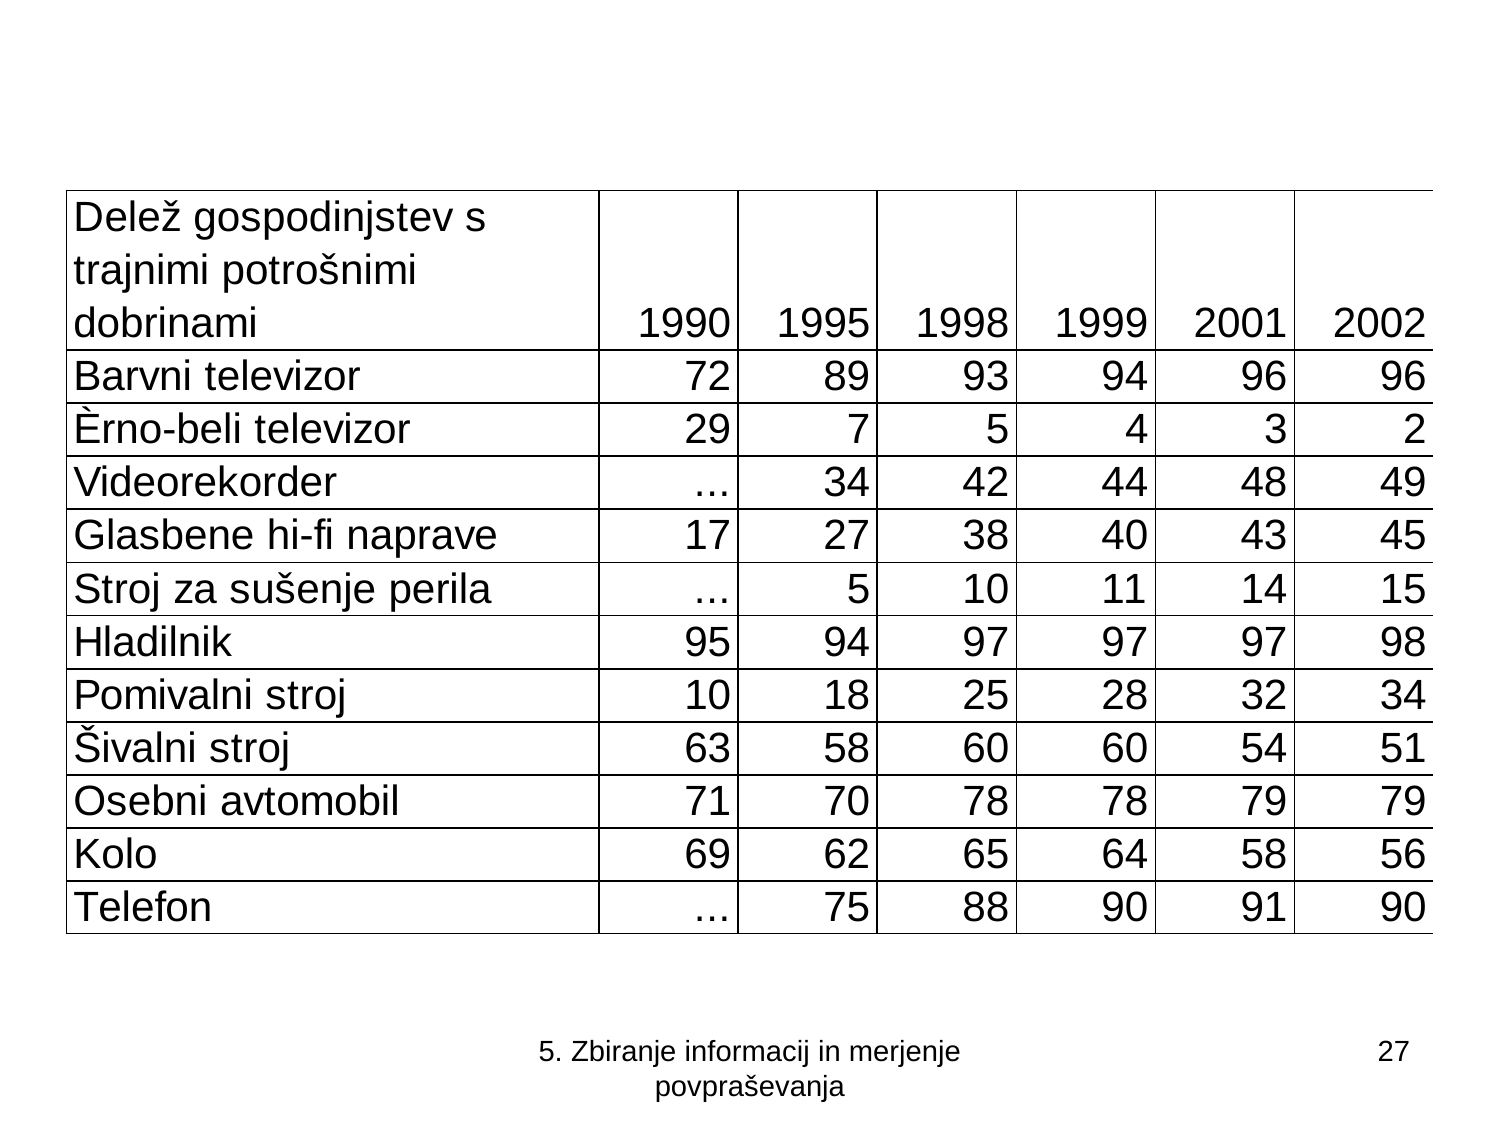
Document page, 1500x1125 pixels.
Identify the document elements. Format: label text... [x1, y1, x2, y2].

text_box <number> [1074, 1024, 1426, 1103]
chart [65, 189, 1435, 936]
text_box 5. Zbiranje informacij in merjenje povpraševanja [512, 1024, 988, 1103]
